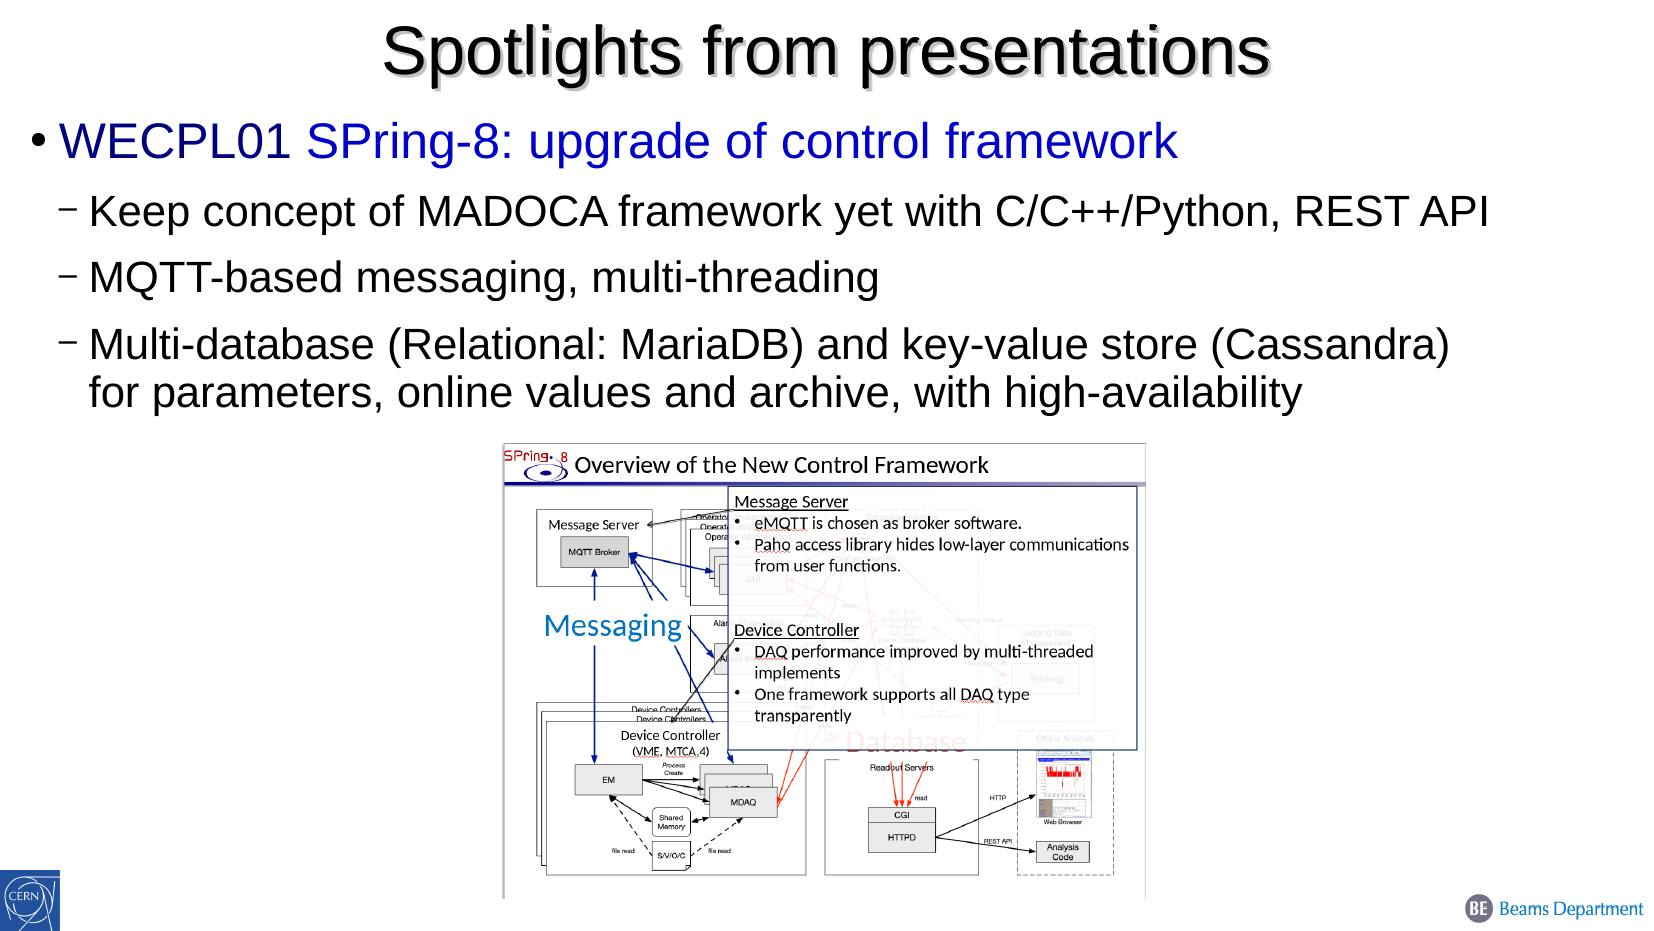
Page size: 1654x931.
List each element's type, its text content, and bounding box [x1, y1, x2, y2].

picture [0, 871, 60, 931]
picture [1452, 882, 1654, 931]
list WECPL01 SPring-8: upgrade of control framework Keep concept of MADOCA framework yet with C/C++/Python, REST API MQTT-based messaging, multi-threading Multi-database (Relational: MariaDB) and key-value store (Cassandra) for parameters, online values and archive, with high-availability [0, 113, 1654, 871]
title Spotlights from presentations [35, 11, 1619, 90]
picture [502, 443, 1146, 899]
